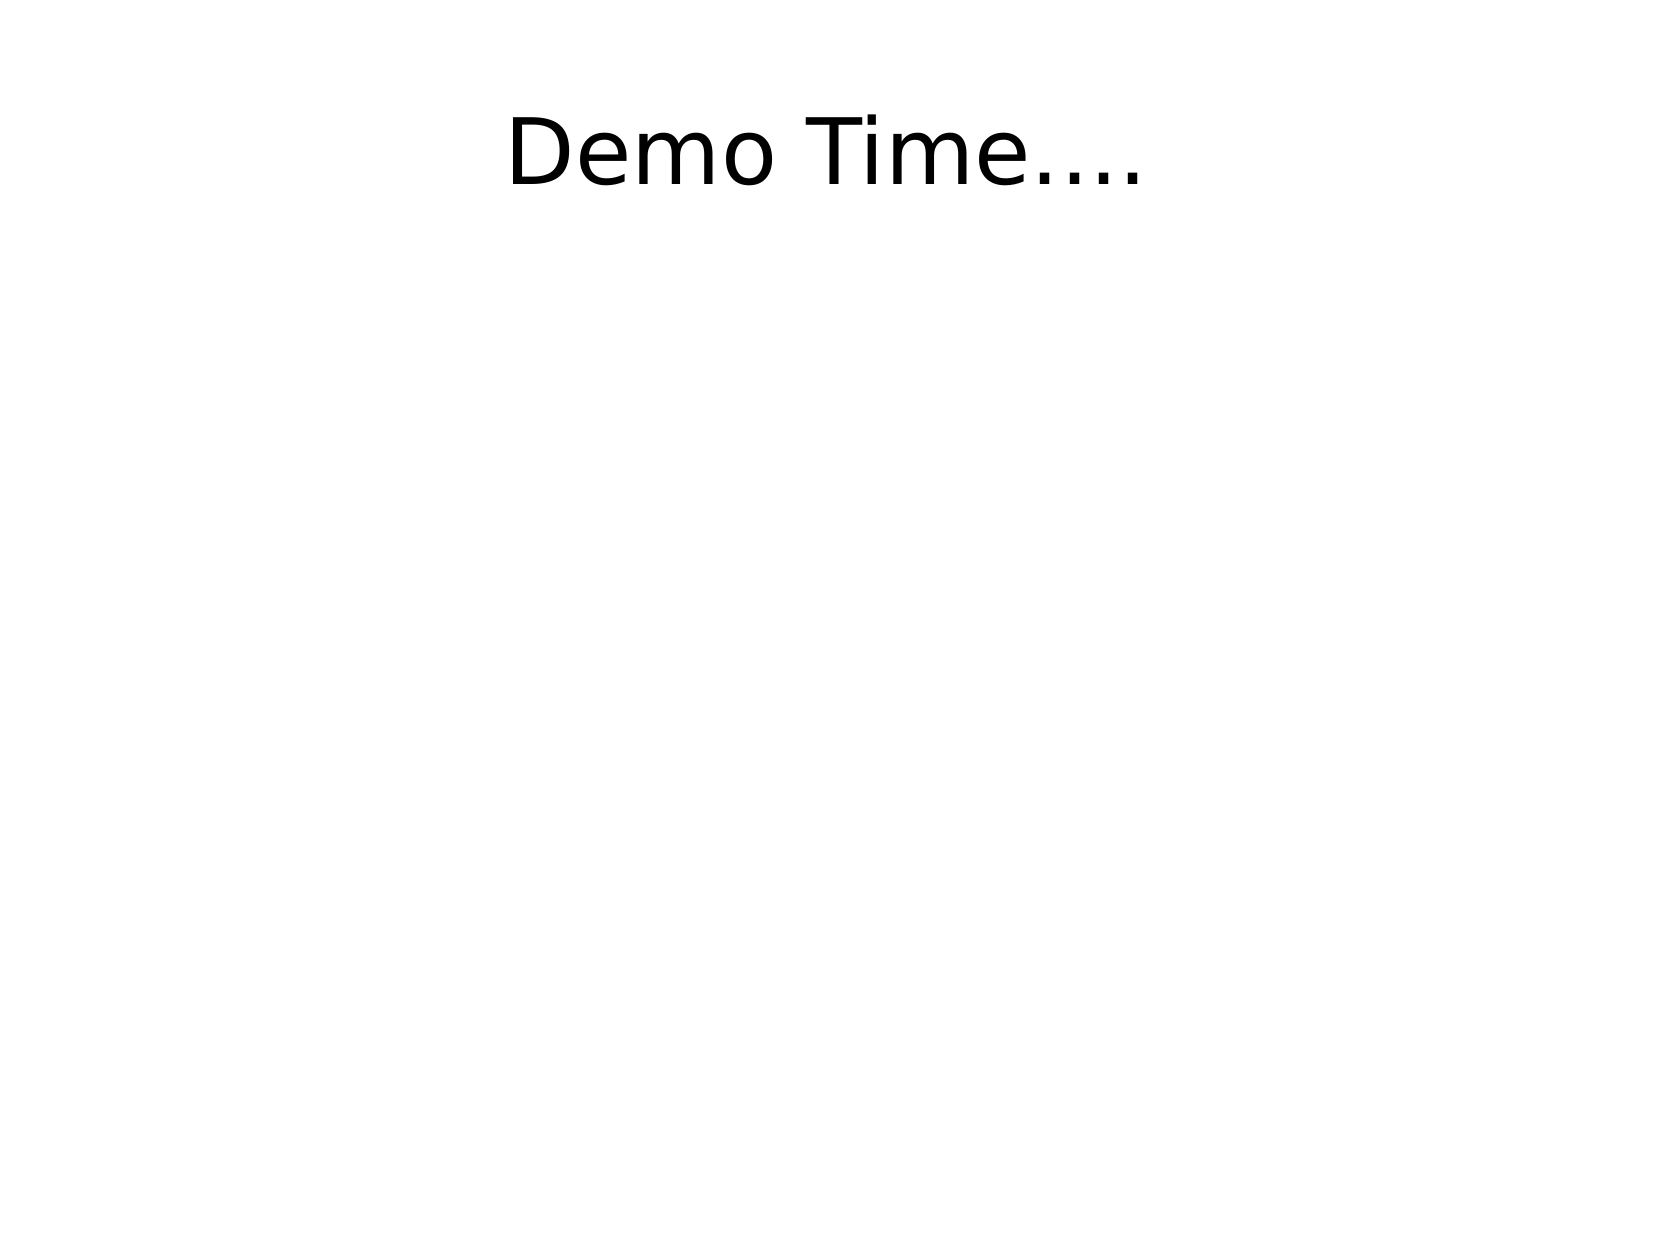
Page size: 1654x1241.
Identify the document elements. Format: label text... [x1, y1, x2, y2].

title Demo Time.... [82, 49, 1571, 257]
